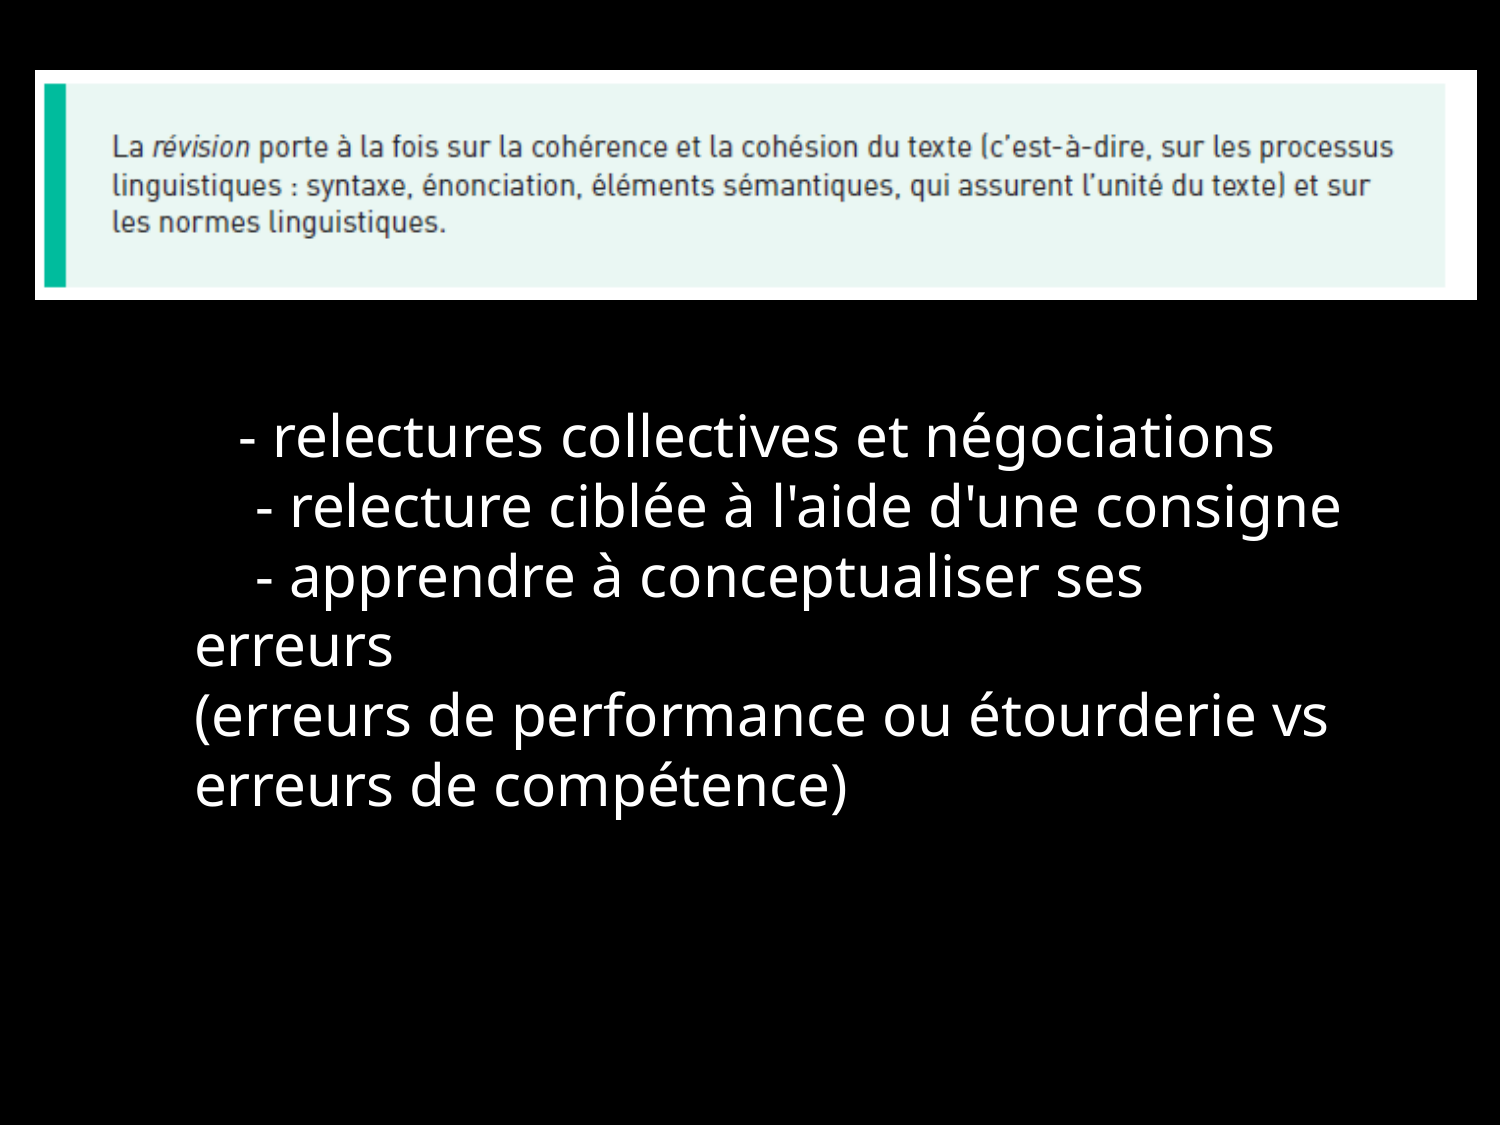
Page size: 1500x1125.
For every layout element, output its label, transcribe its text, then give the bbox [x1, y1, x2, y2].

subtitle [112, 300, 1388, 925]
picture [35, 70, 1477, 300]
text_box - relectures collectives et négociations - relecture ciblée à l'aide d'une consigne - apprendre à conceptualiser ses erreurs (erreurs de performance ou étourderie vs erreurs de compétence) [179, 391, 1369, 760]
